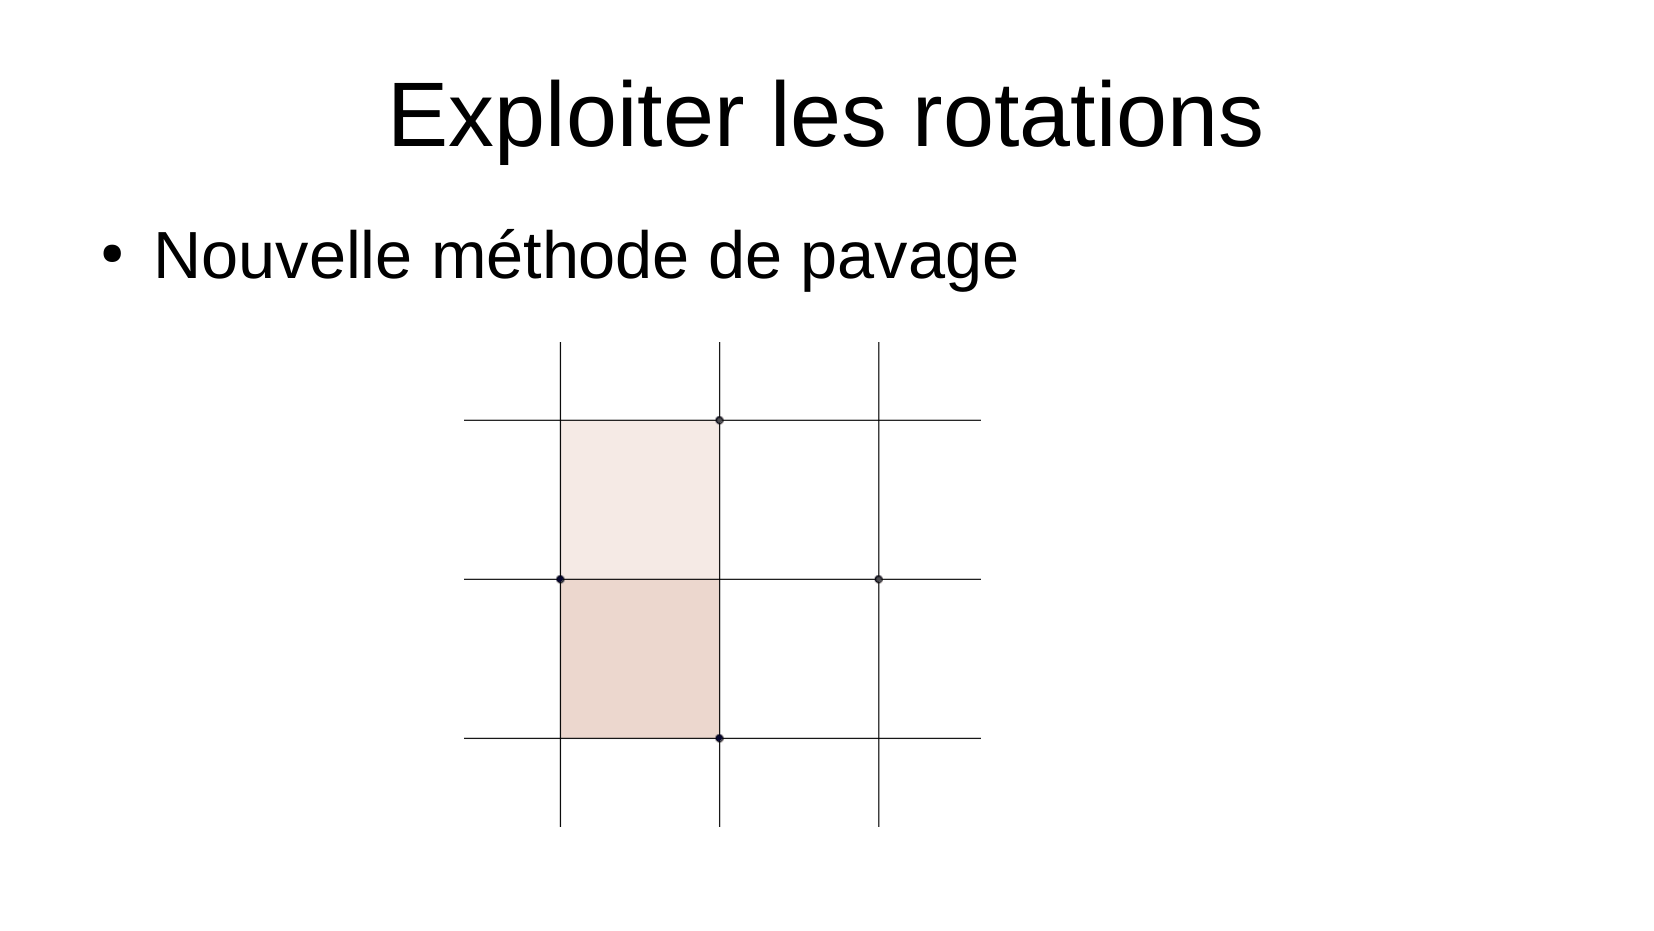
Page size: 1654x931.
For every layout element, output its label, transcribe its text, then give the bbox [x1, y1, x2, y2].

title Exploiter les rotations [82, 37, 1571, 193]
list Nouvelle méthode de pavage [82, 217, 1583, 355]
picture [464, 355, 981, 827]
